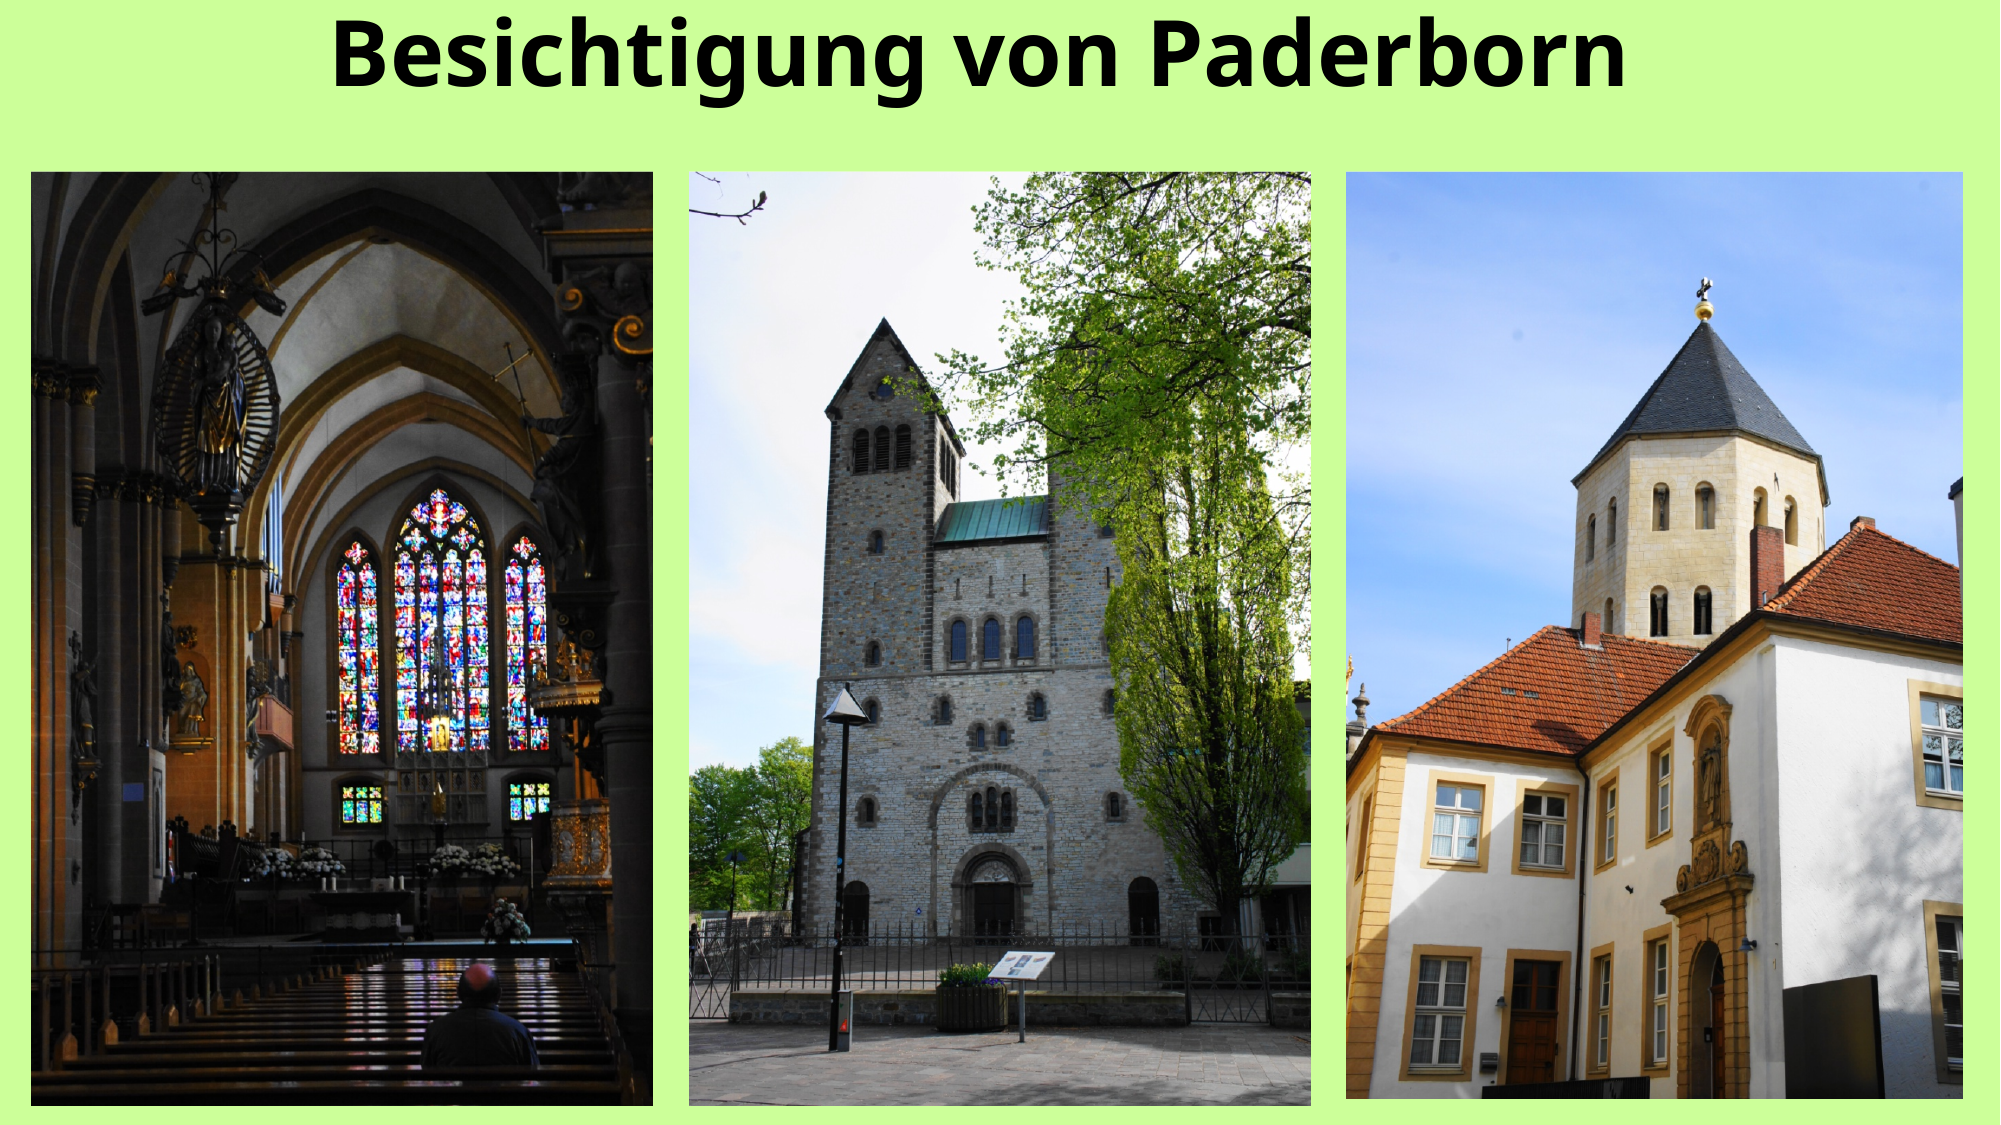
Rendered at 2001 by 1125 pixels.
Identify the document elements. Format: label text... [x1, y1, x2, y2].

title Besichtigung von Paderborn [117, 0, 1843, 218]
picture [1345, 171, 1963, 1099]
picture [30, 171, 653, 1106]
picture [688, 171, 1311, 1106]
